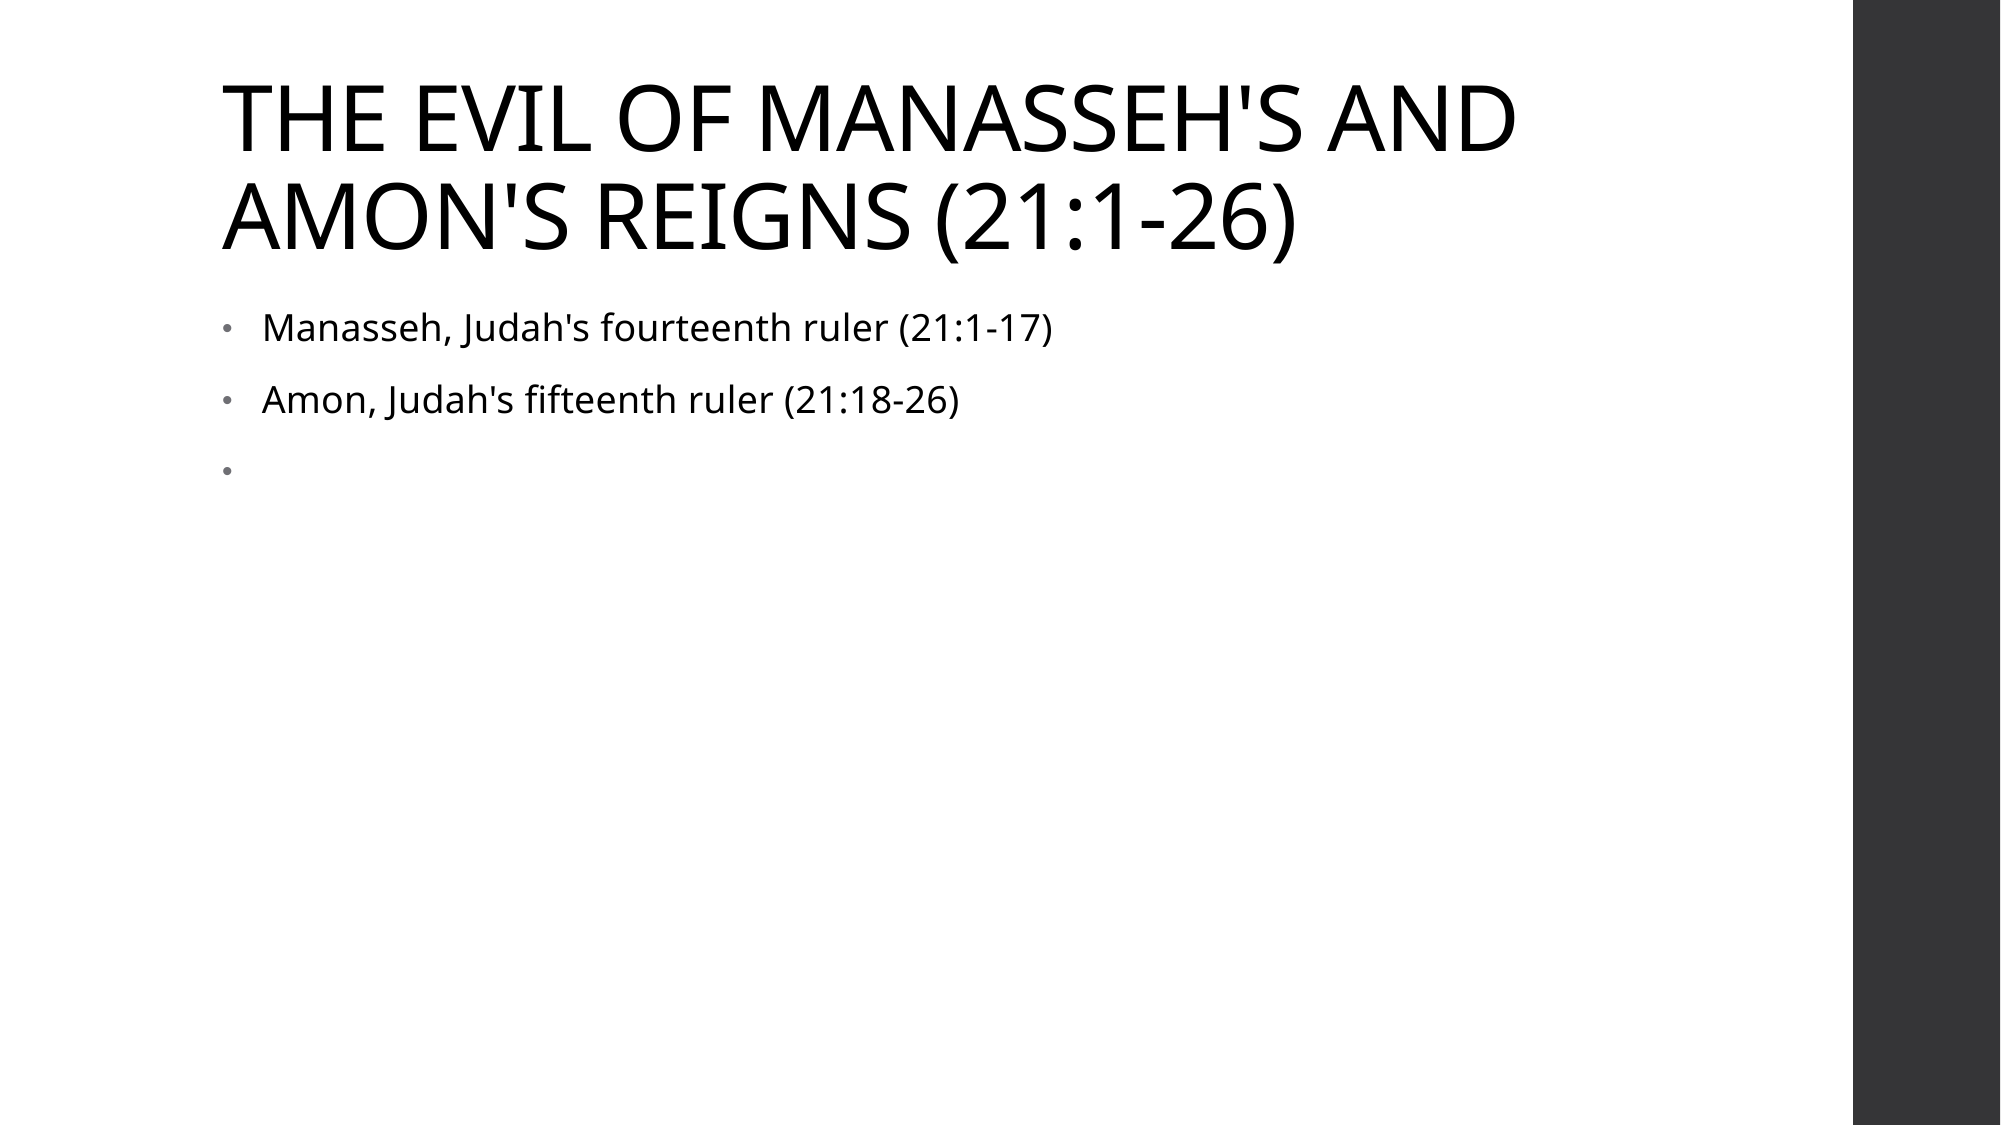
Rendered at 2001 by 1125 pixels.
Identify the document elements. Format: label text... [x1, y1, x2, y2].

list Manasseh, Judah's fourteenth ruler (21:1-17) Amon, Judah's fifteenth ruler (21:18-26) [206, 299, 1617, 1014]
title THE EVIL OF MANASSEH'S AND AMON'S REIGNS (21:1-26) [206, 60, 1797, 278]
